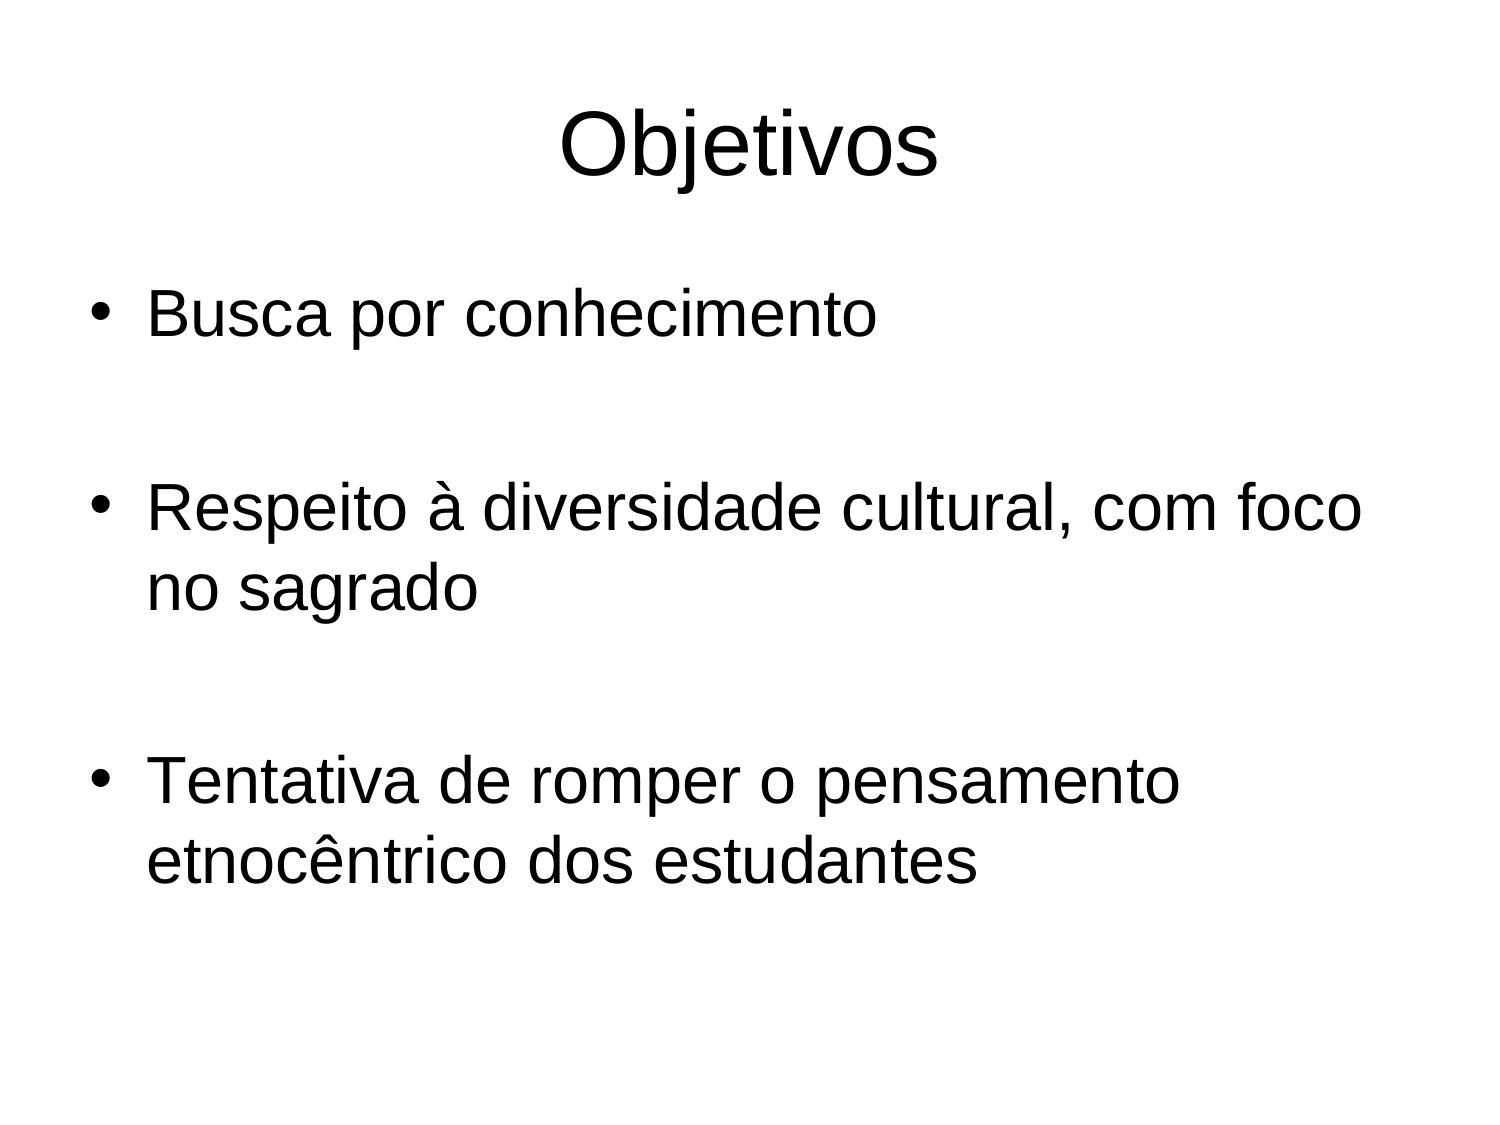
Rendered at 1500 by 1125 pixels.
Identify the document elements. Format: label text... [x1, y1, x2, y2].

list Busca por conhecimento Respeito à diversidade cultural, com foco no sagrado Tentativa de romper o pensamento etnocêntrico dos estudantes [75, 262, 1426, 1005]
title Objetivos [75, 45, 1426, 233]
